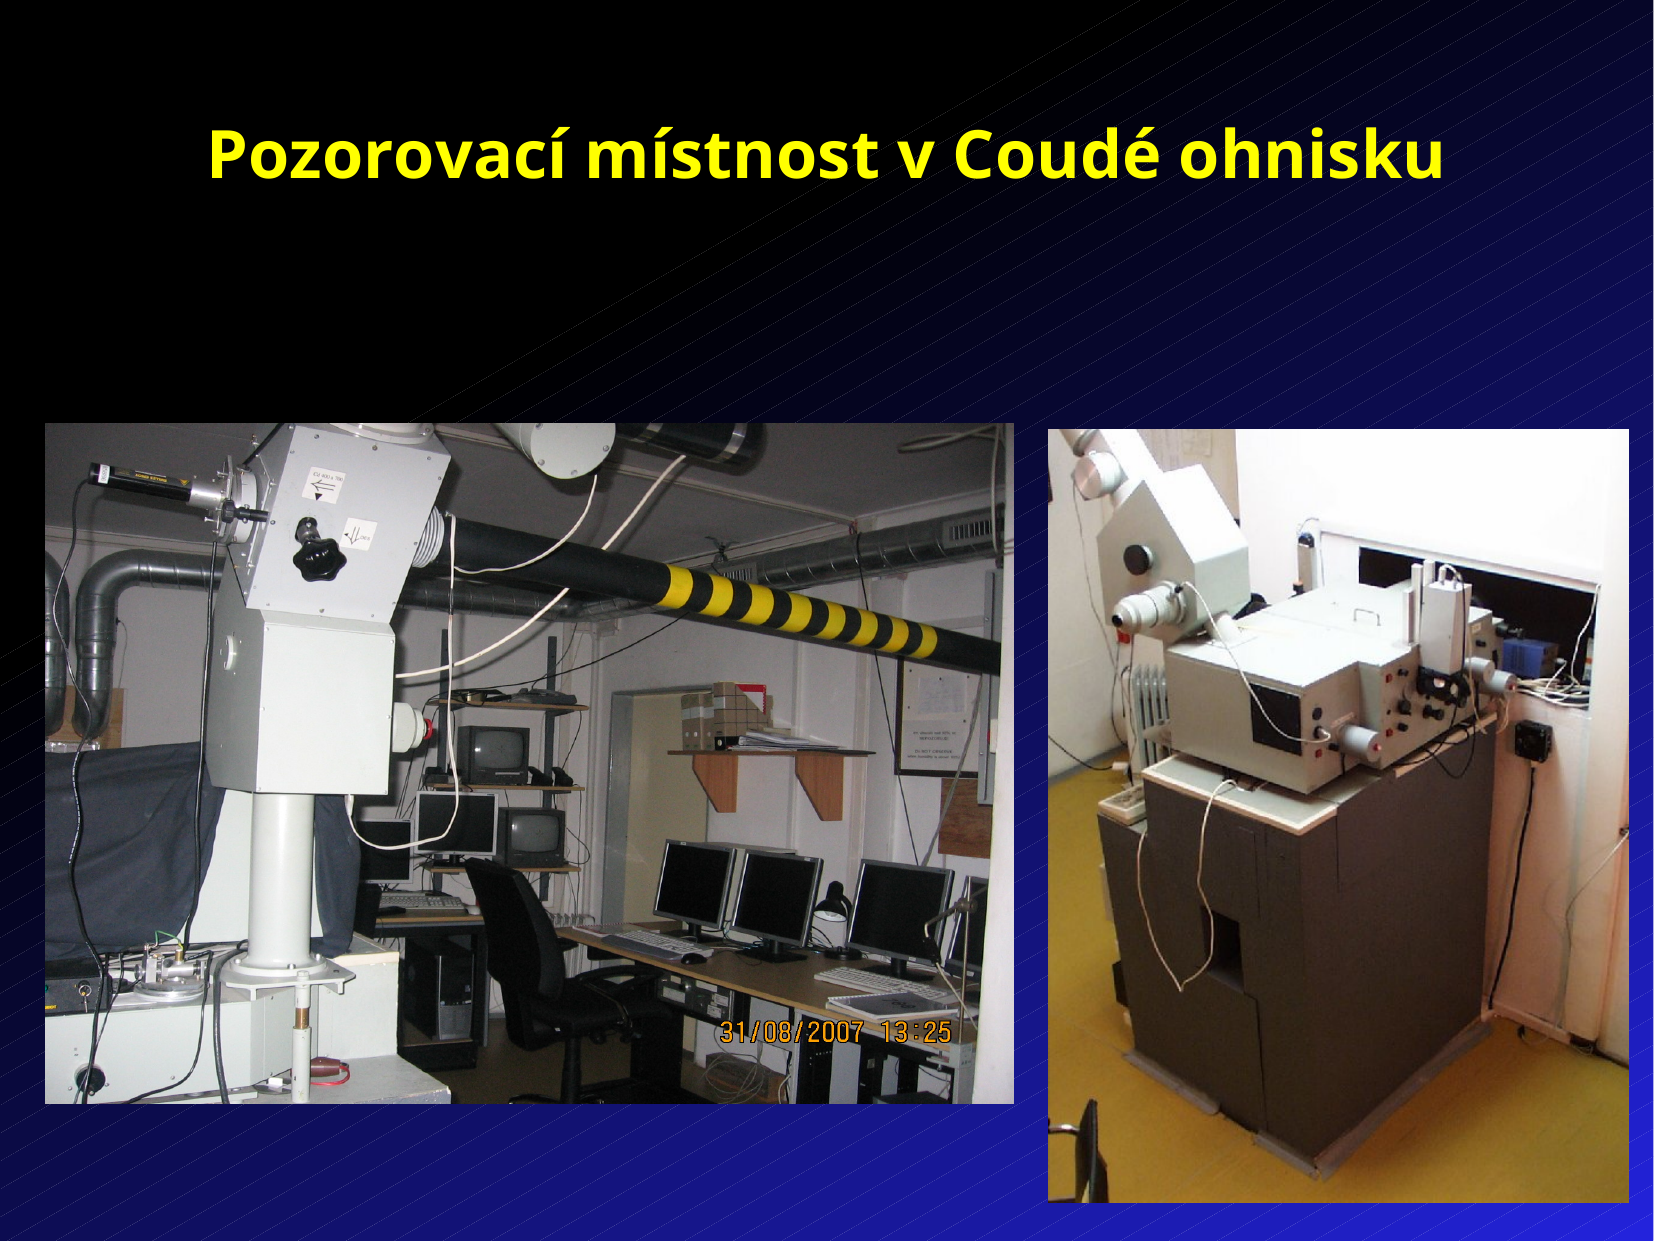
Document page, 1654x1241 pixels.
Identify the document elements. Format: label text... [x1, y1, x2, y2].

picture [45, 423, 1014, 1104]
picture [1048, 429, 1629, 1203]
title Pozorovací místnost v Coudé ohnisku [82, 49, 1571, 257]
